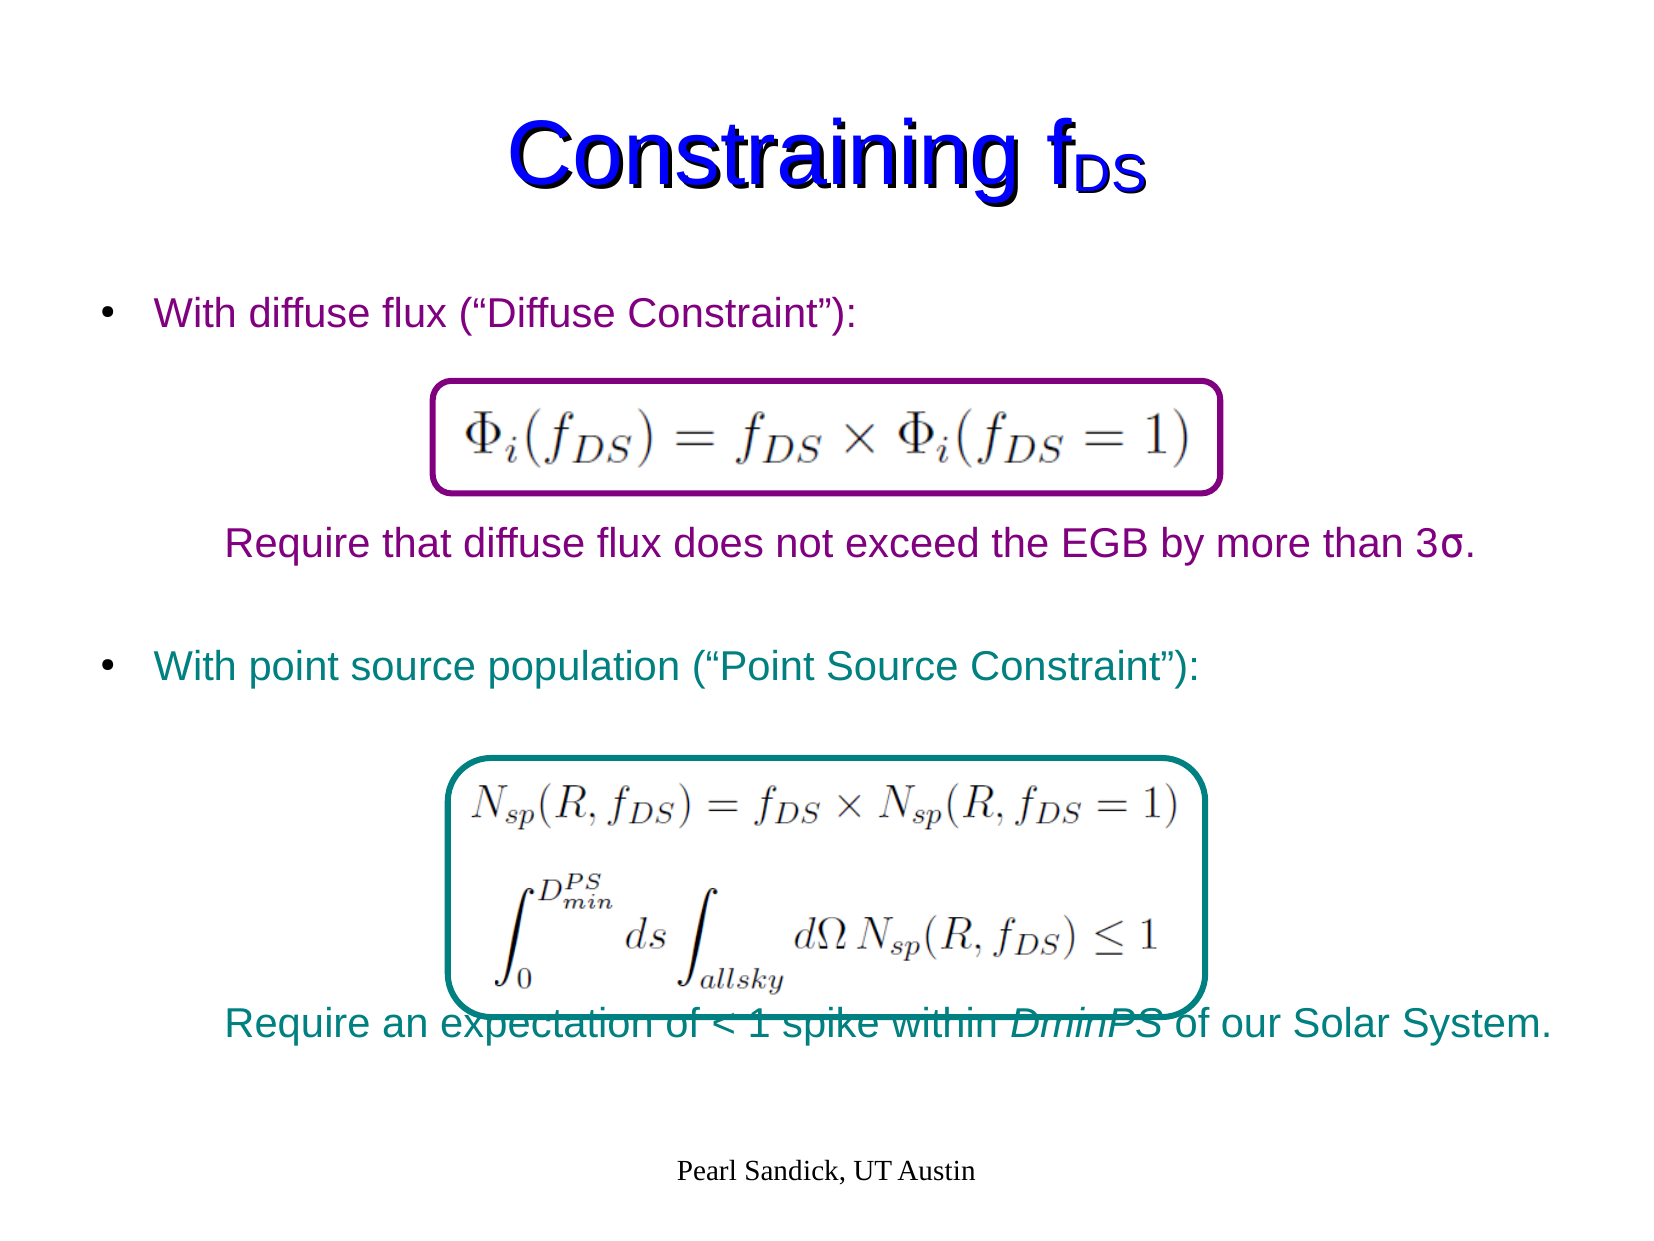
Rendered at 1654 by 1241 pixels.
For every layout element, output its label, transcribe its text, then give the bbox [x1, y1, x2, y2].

list With diffuse flux (“Diffuse Constraint”): Require that diffuse flux does not exceed the EGB by more than 3σ. With point source population (“Point Source Constraint”): Require an expectation of < 1 spike within DminPS of our Solar System. [82, 290, 1571, 1109]
title Constraining fDS [82, 49, 1571, 257]
picture [469, 780, 1184, 831]
picture [463, 405, 1190, 471]
picture [494, 872, 1159, 1001]
